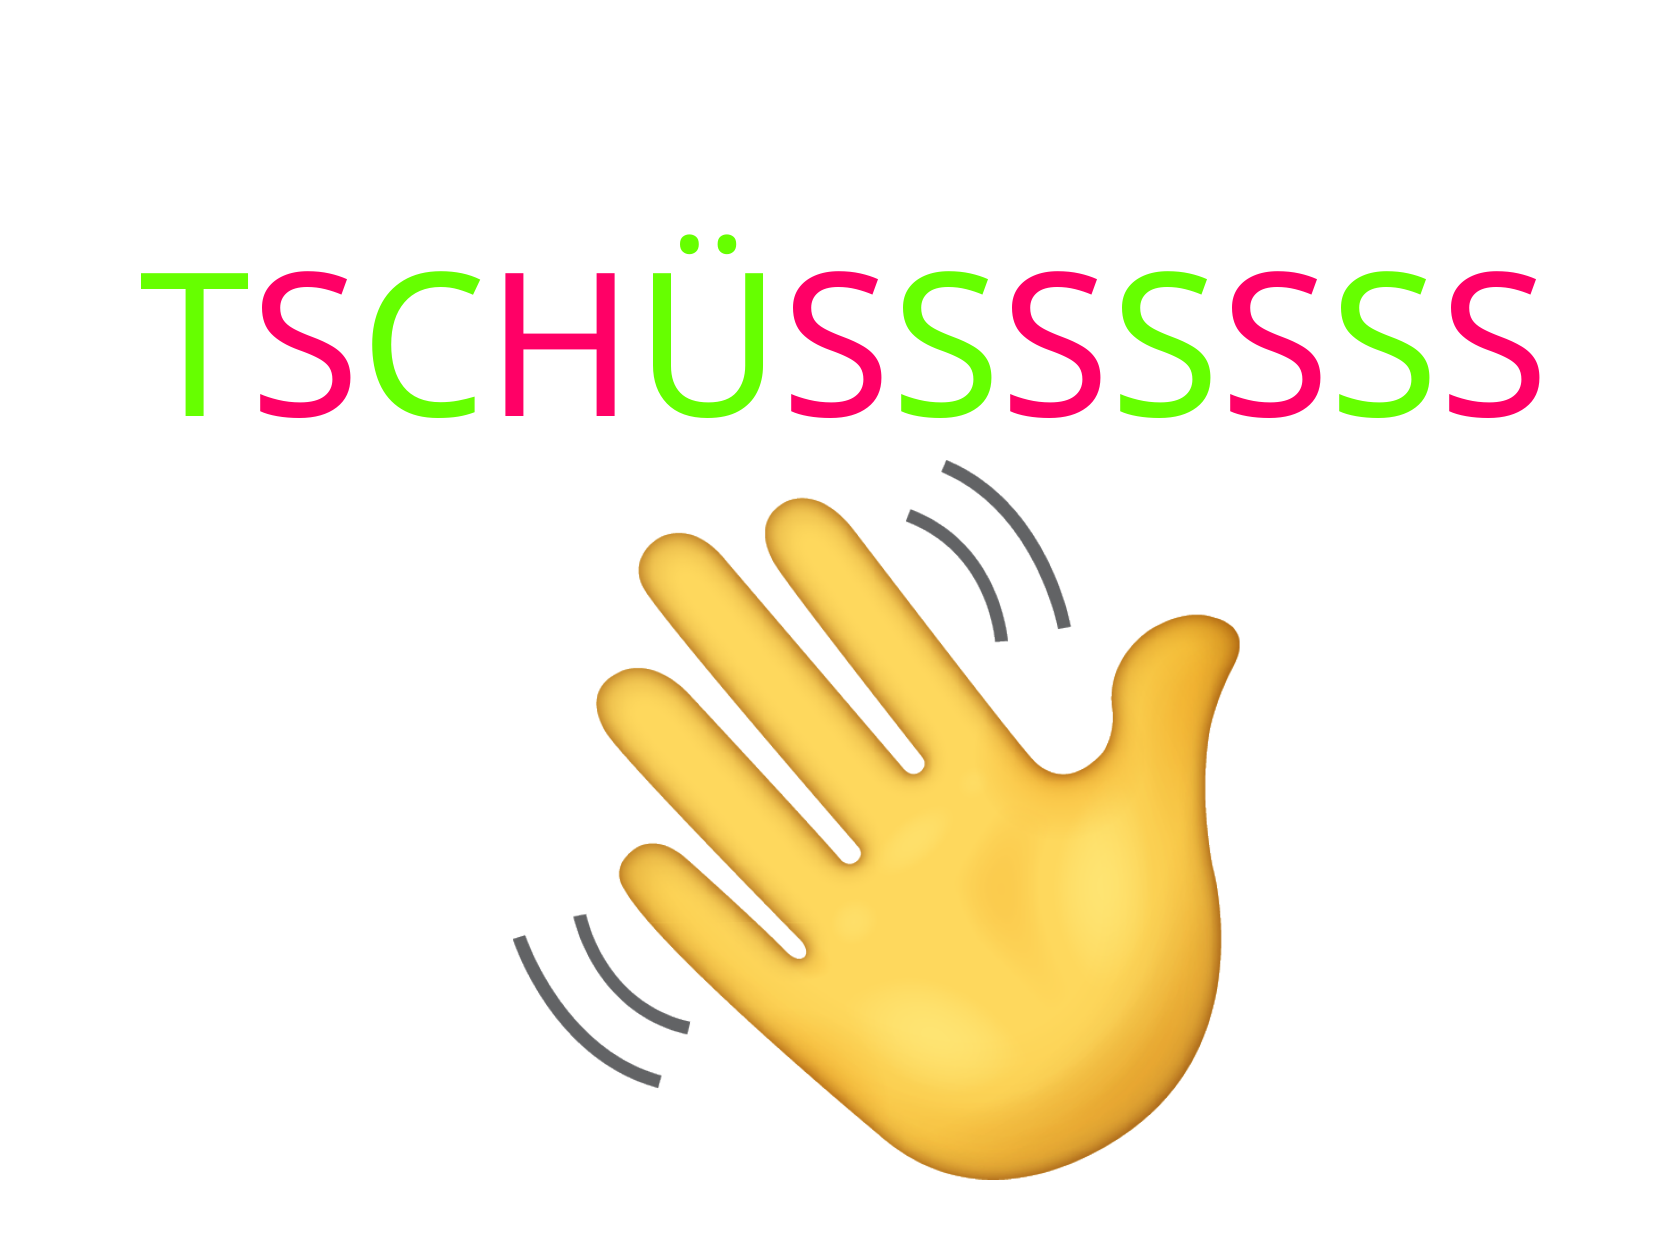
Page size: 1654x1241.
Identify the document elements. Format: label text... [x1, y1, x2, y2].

picture [513, 460, 1241, 1180]
title TSCHÜSSSSSSS [59, 177, 1630, 500]
